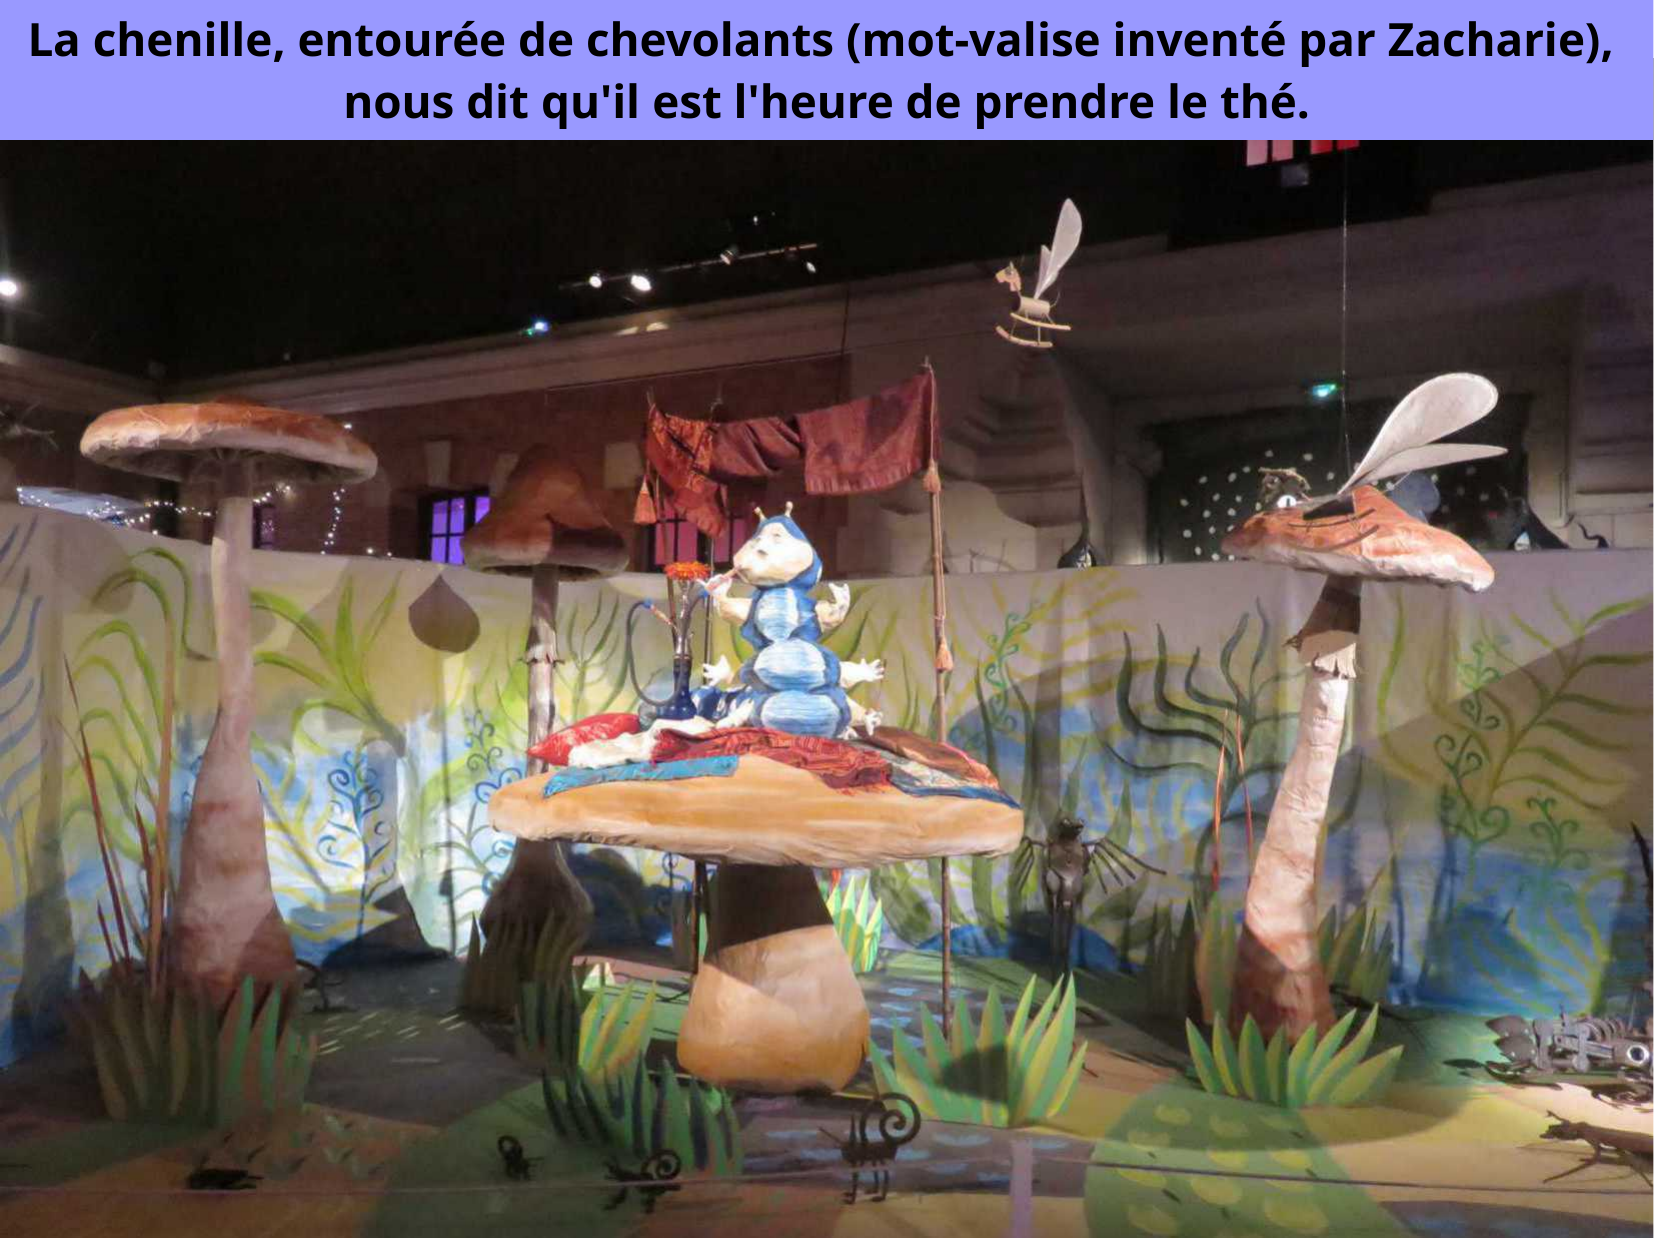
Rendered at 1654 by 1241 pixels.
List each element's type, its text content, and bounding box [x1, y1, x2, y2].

text_box La chenille, entourée de chevolants (mot-valise inventé par Zacharie), nous dit qu'il est l'heure de prendre le thé. [0, 0, 1654, 130]
picture [0, 140, 1654, 1238]
